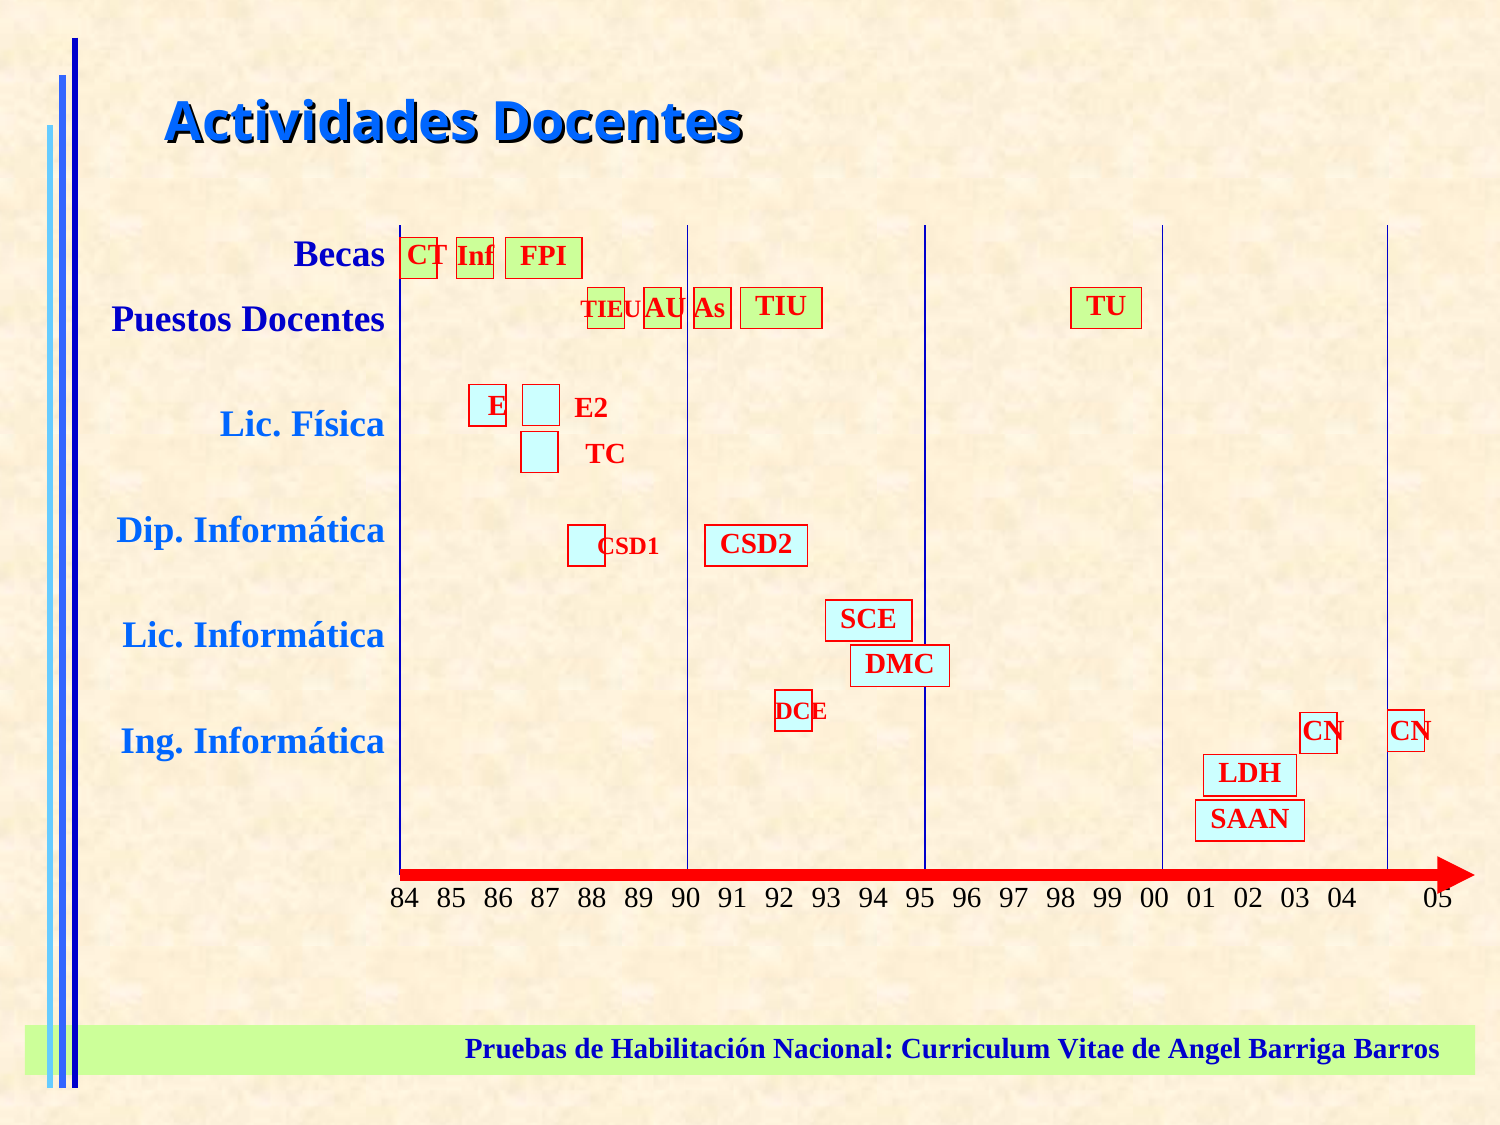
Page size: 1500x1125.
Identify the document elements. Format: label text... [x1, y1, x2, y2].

text_box As [702, 289, 741, 332]
text_box SCE [825, 599, 912, 642]
text_box Inf [442, 237, 505, 279]
text_box 84 85 86 87 88 89 90 91 92 93 94 95 96 97 98 99 00 01 02 03 04 05 [375, 874, 1468, 922]
text_box CSD1 [582, 529, 675, 568]
text_box [469, 384, 507, 426]
text_box SAAN [1195, 799, 1305, 842]
text_box AU [629, 289, 702, 332]
text_box LDH [1203, 754, 1297, 796]
picture [0, 0, 1500, 1125]
text_box TC [570, 435, 641, 477]
text_box CN [1374, 711, 1447, 753]
text_box TU [1071, 287, 1142, 329]
text_box [774, 689, 812, 694]
text_box [568, 524, 606, 567]
text_box TIU [740, 287, 823, 329]
text_box CT [392, 236, 463, 278]
text_box CSD2 [704, 524, 808, 567]
text_box Becas Puestos Docentes Lic. Física Dip. Informática Lic. Informática Ing. Informática [96, 224, 401, 770]
text_box Actividades Docentes [150, 75, 759, 165]
text_box [587, 287, 625, 292]
text_box TIEU [565, 292, 657, 330]
text_box FPI [505, 237, 583, 279]
text_box [521, 431, 559, 473]
text_box CN [1287, 712, 1360, 754]
text_box E2 [559, 388, 624, 431]
text_box E [473, 386, 523, 429]
text_box DMC [850, 645, 950, 687]
text_box DCE [760, 694, 843, 733]
text_box [522, 384, 560, 426]
